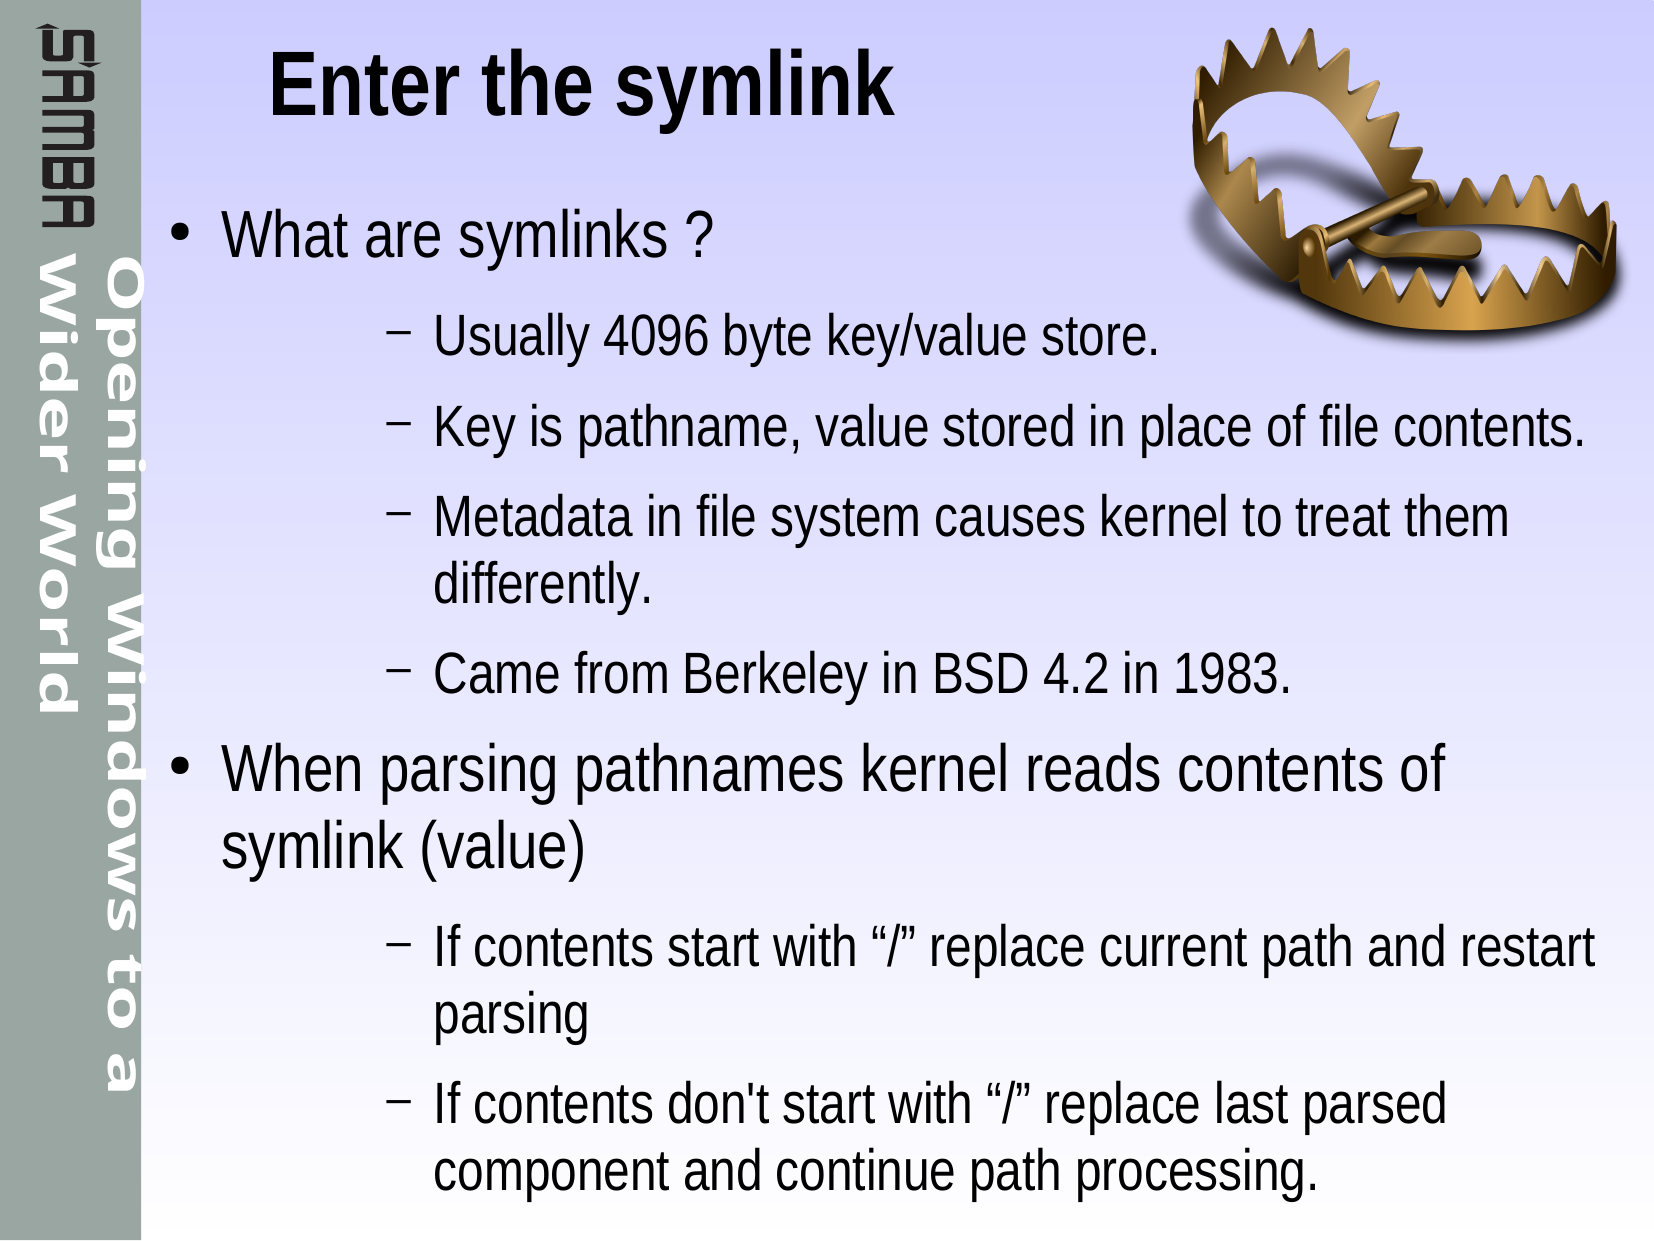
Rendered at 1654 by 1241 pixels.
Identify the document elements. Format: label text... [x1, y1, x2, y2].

picture [1171, 15, 1638, 354]
list What are symlinks ? Usually 4096 byte key/value store. Key is pathname, value stored in place of file contents. Metadata in file system causes kernel to treat them differently. Came from Berkeley in BSD 4.2 in 1983. When parsing pathnames kernel reads contents of symlink (value) If contents start with “/” replace current path and restart parsing If contents don't start with “/” replace last parsed component and continue path processing. [150, 194, 1642, 1206]
title Enter the symlink [183, 0, 982, 166]
